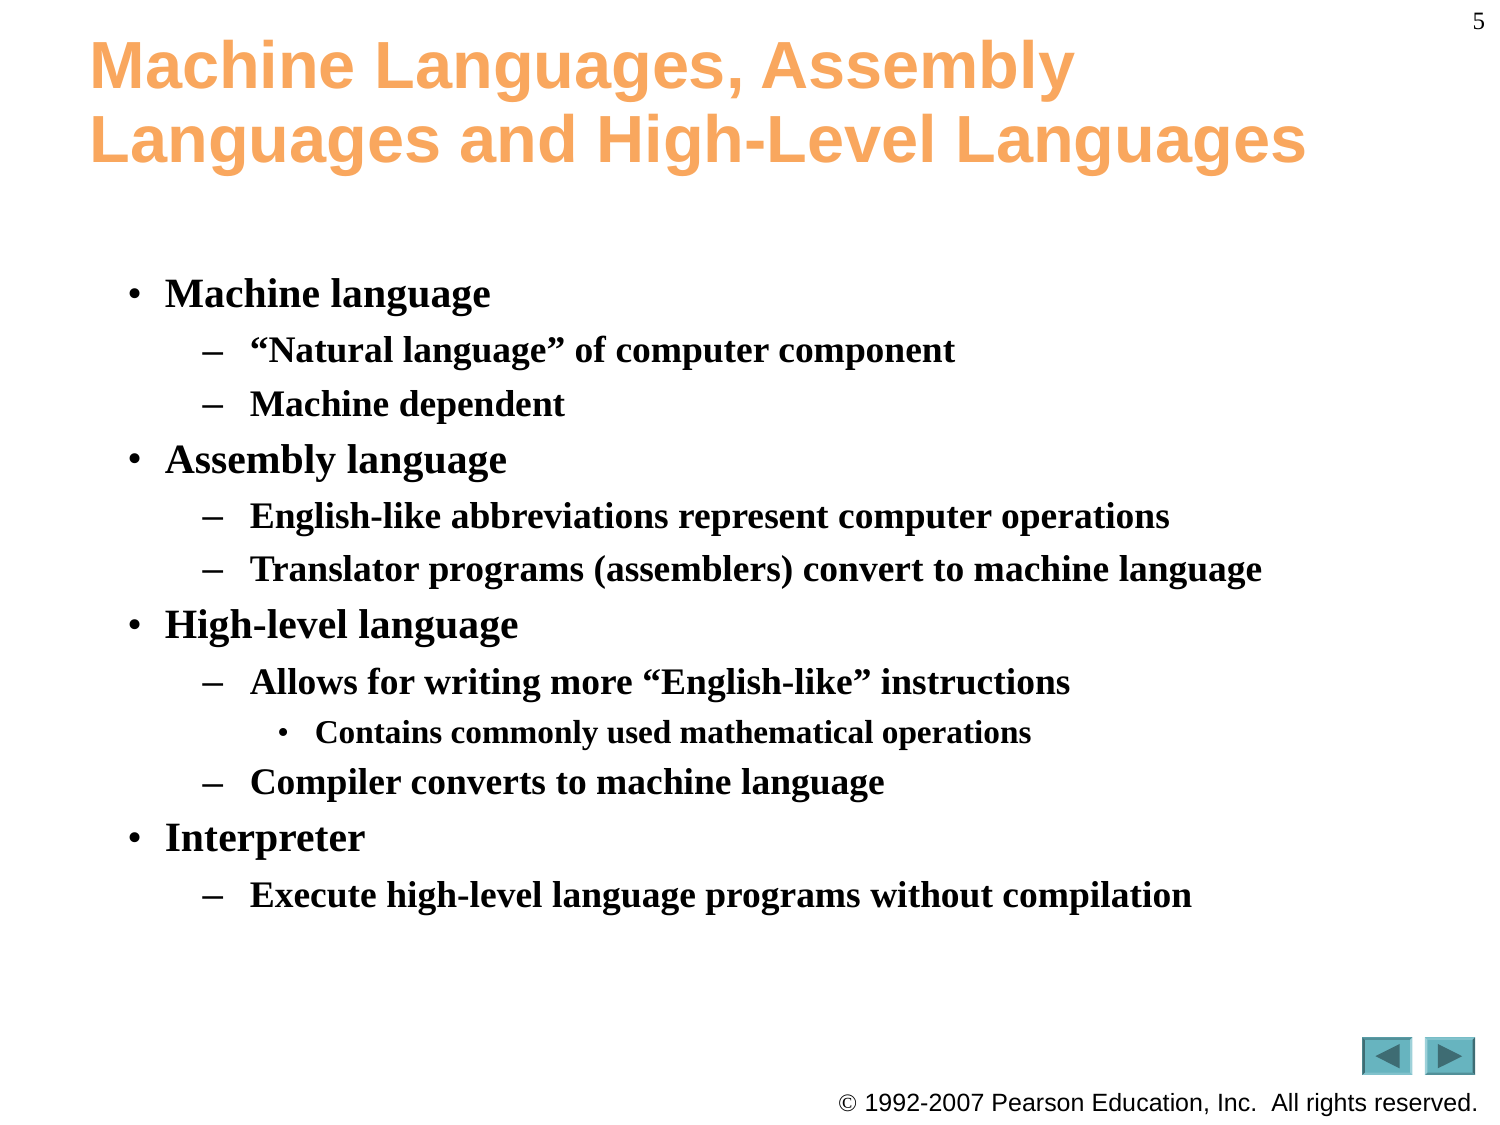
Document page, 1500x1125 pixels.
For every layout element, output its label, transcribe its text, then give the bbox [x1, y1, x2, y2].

list Machine language “Natural language” of computer component Machine dependent Assembly language English-like abbreviations represent computer operations Translator programs (assemblers) convert to machine language High-level language Allows for writing more “English-like” instructions Contains commonly used mathematical operations Compiler converts to machine language Interpreter Execute high-level language programs without compilation [112, 262, 1425, 963]
title Machine Languages, Assembly Languages and High-Level Languages [75, 12, 1426, 201]
